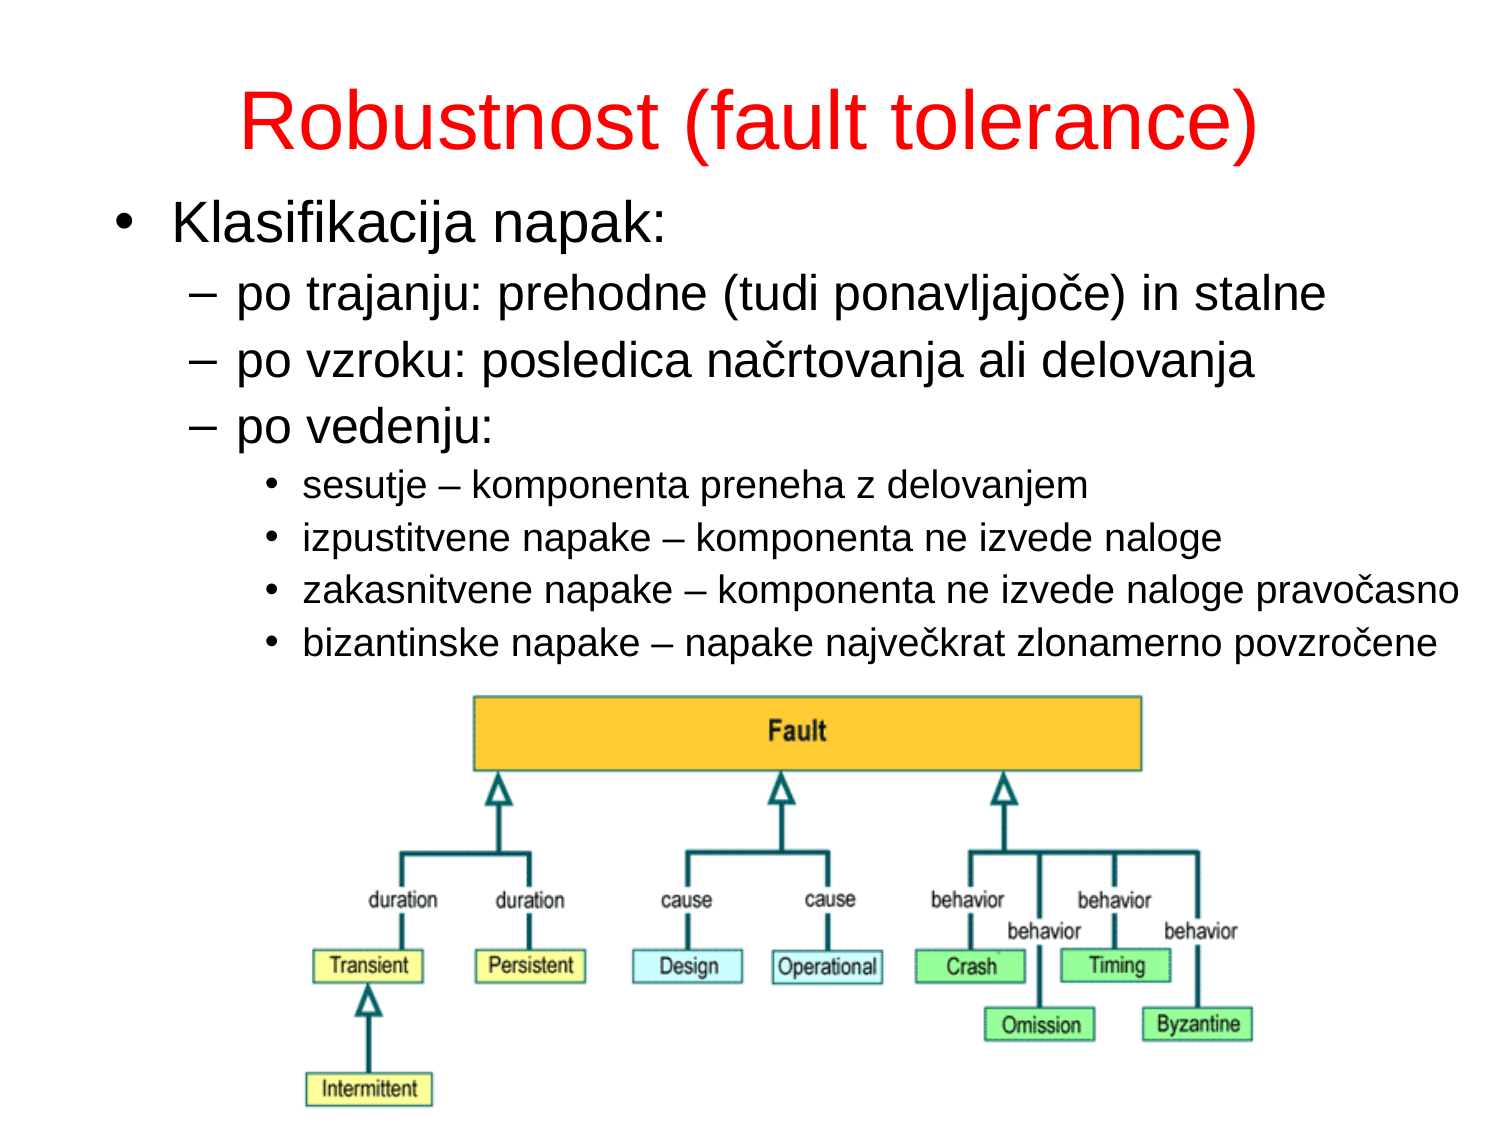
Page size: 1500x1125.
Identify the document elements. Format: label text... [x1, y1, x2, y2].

text_box Klasifikacija napak: po trajanju: prehodne (tudi ponavljajoče) in stalne po vzroku: posledica načrtovanja ali delovanja po vedenju: sesutje – komponenta preneha z delovanjem izpustitvene napake – komponenta ne izvede naloge zakasnitvene napake – komponenta ne izvede naloge pravočasno bizantinske napake – napake največkrat zlonamerno povzročene [100, 185, 1500, 965]
picture [301, 674, 1258, 1125]
title Robustnost (fault tolerance) [0, 47, 1500, 185]
